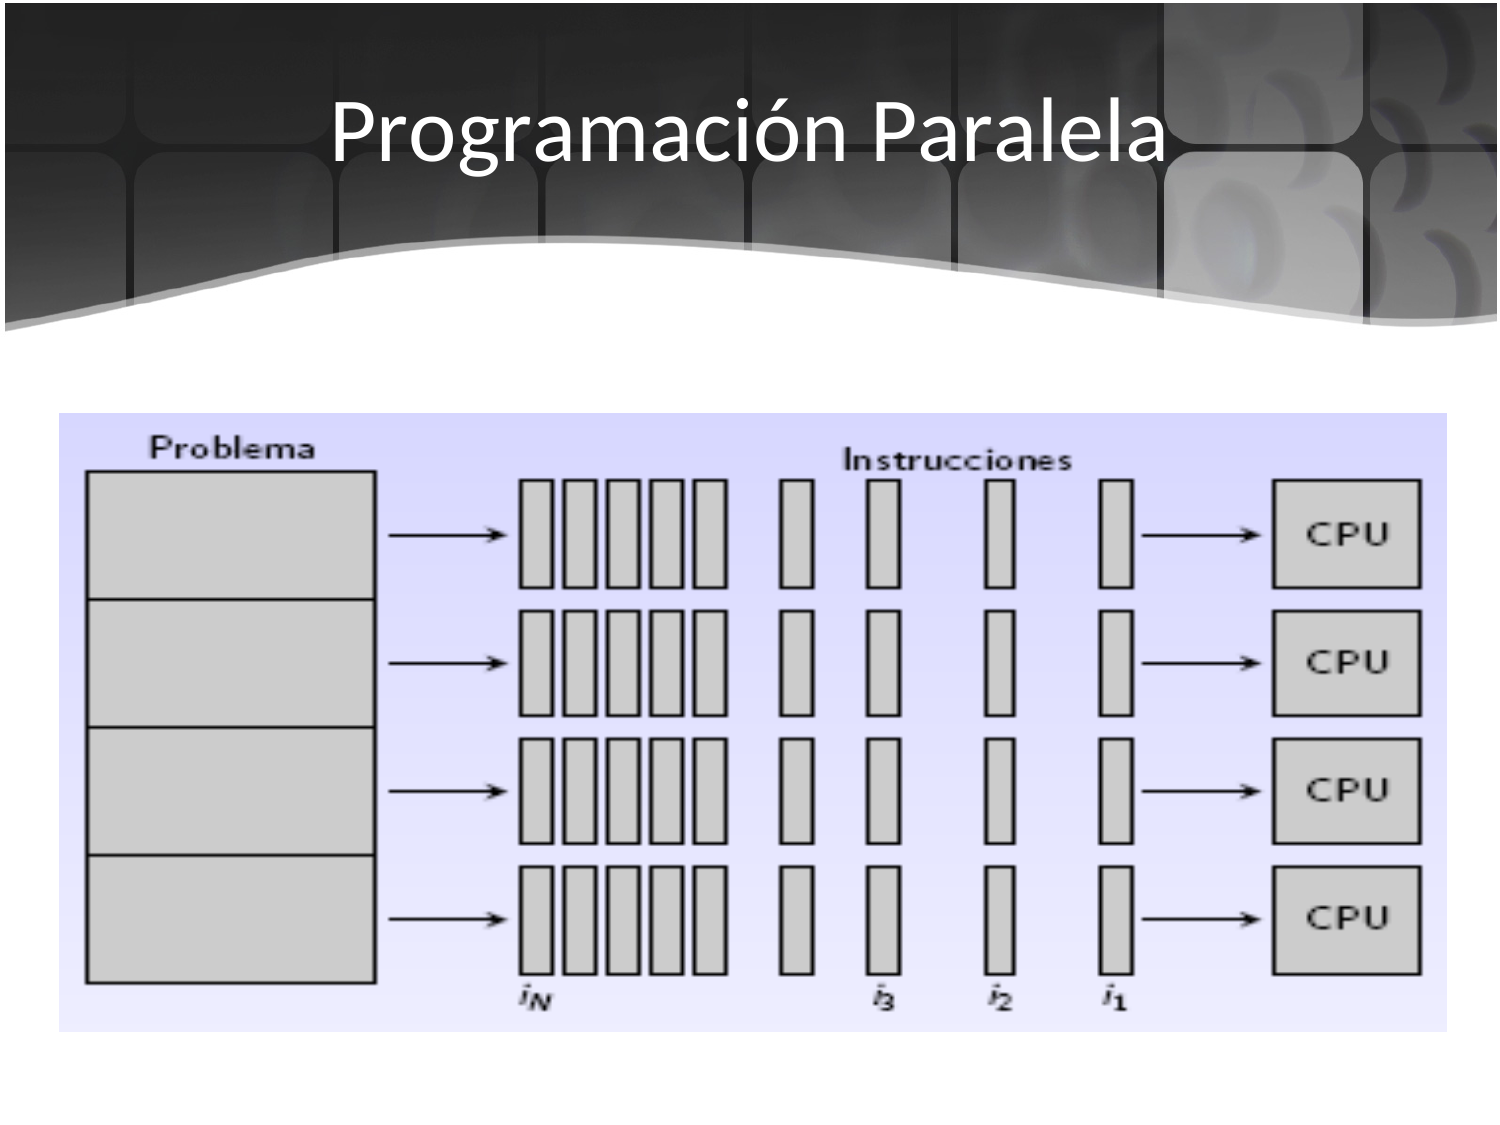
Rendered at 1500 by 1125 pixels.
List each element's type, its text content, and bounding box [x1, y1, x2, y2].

picture [0, 0, 1500, 1125]
title Programación Paralela [75, 45, 1426, 233]
